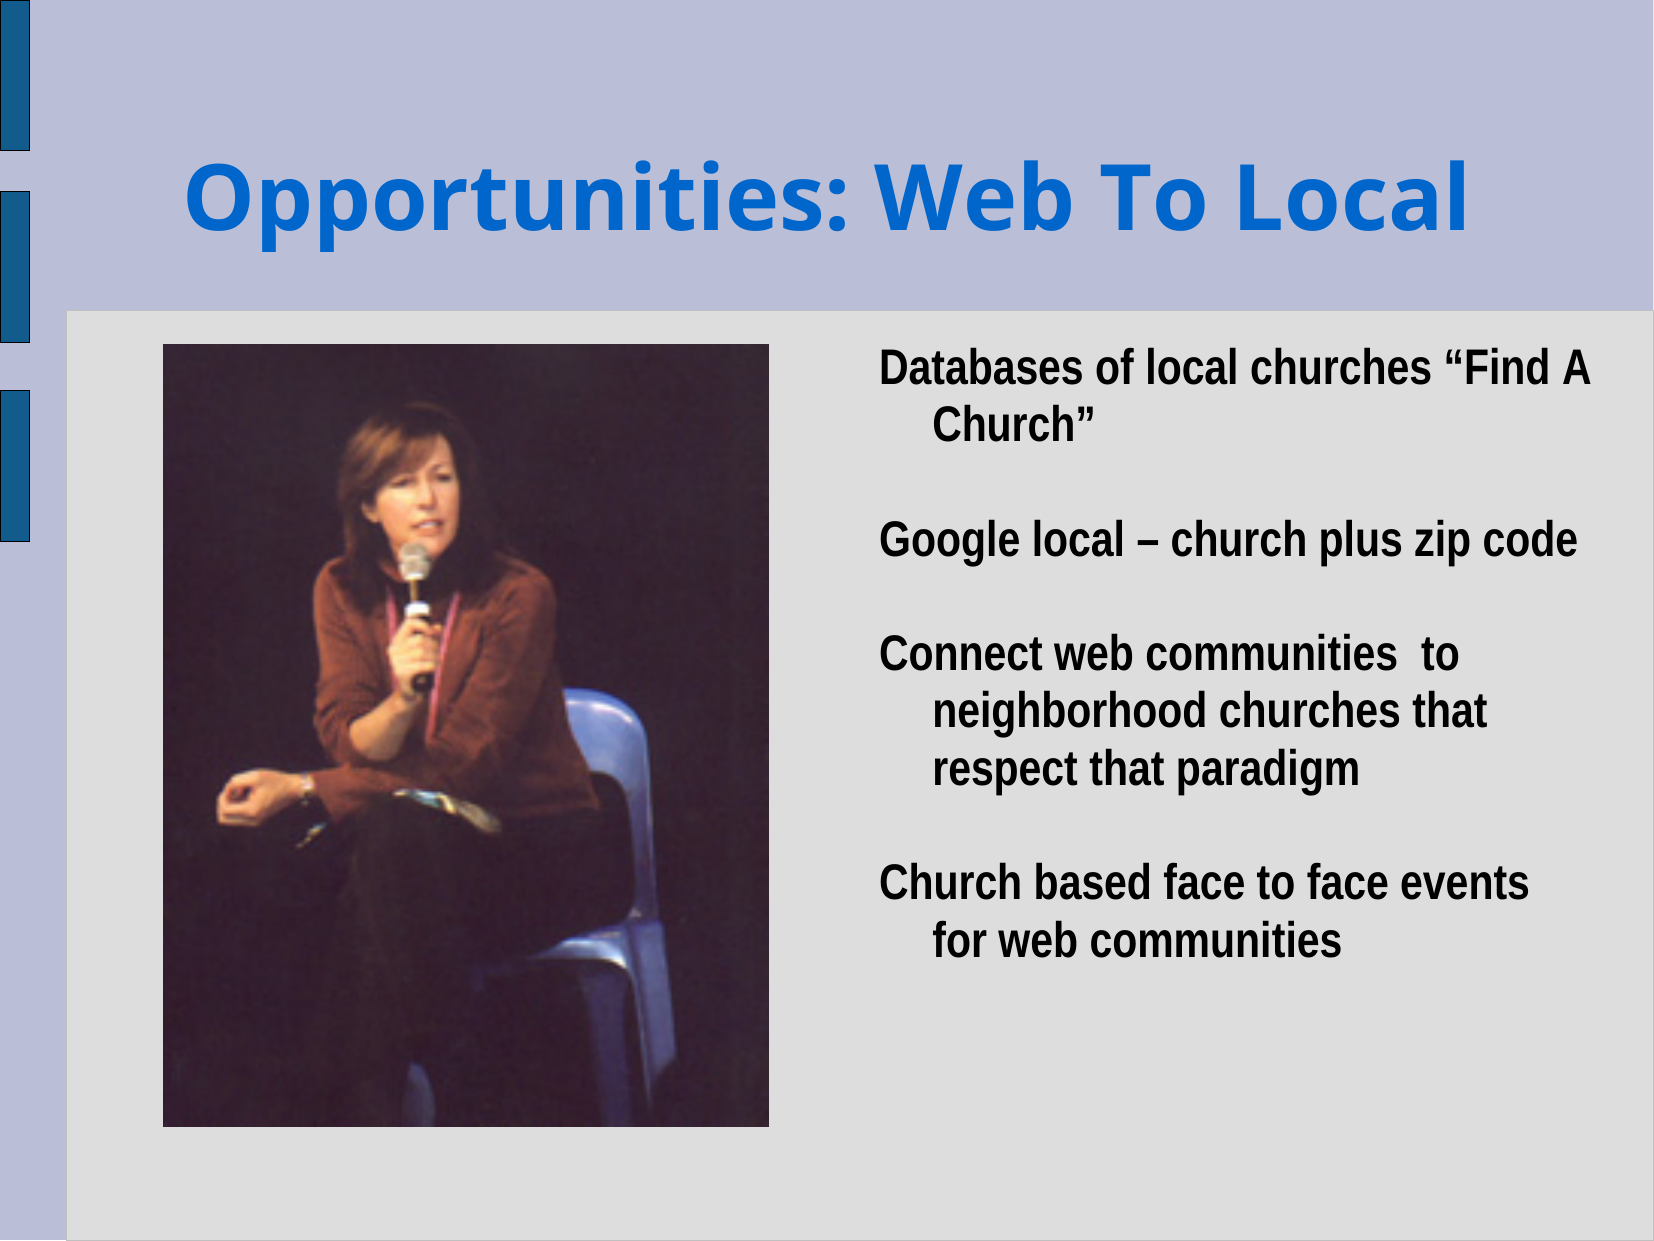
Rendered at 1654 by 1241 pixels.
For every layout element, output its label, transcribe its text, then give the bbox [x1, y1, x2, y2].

picture [163, 344, 769, 1127]
title Opportunities: Web To Local [121, 91, 1534, 299]
list Databases of local churches “Find A Church” Google local – church plus zip code Connect web communities to neighborhood churches that respect that paradigm Church based face to face events for web communities [861, 337, 1597, 1171]
